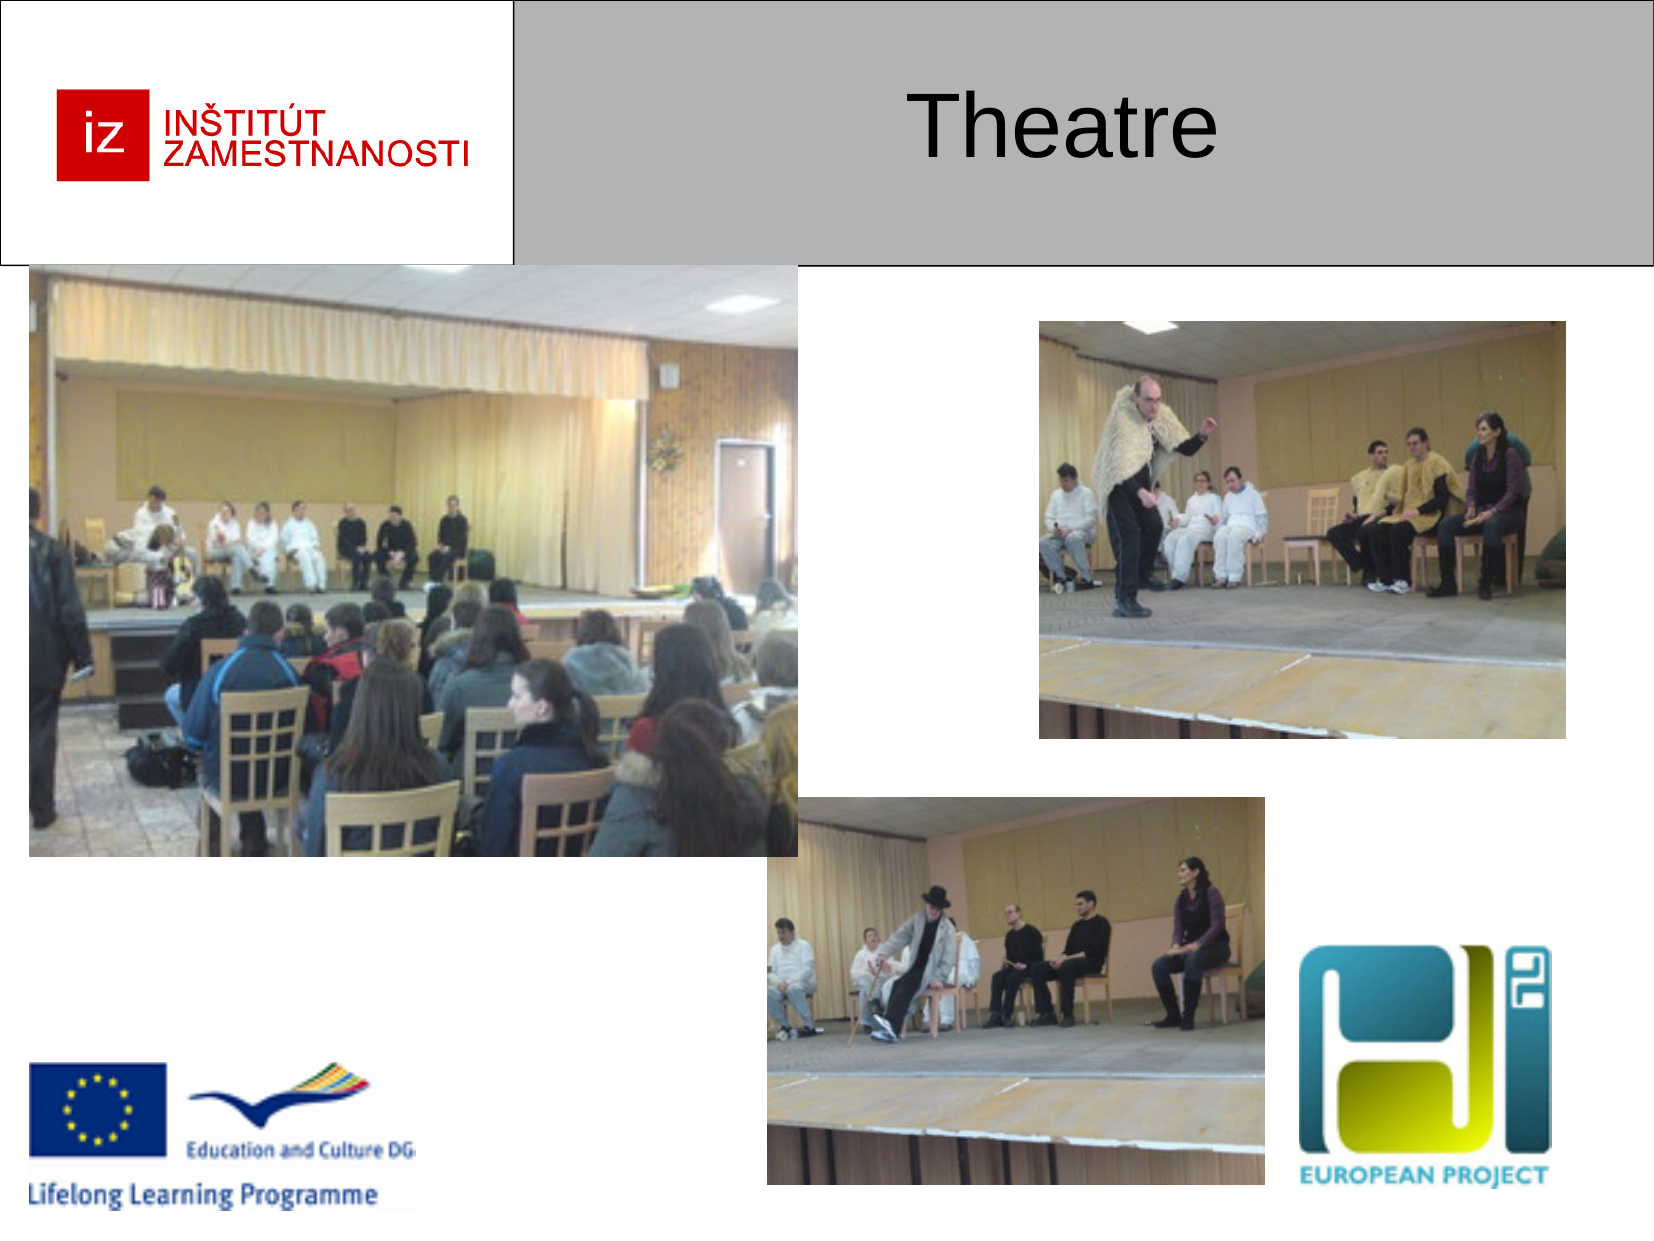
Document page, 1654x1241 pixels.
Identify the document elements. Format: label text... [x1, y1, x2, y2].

picture [5, 8, 512, 257]
picture [29, 265, 1265, 1185]
picture [29, 1062, 416, 1211]
picture [1039, 321, 1566, 739]
picture [1299, 944, 1552, 1189]
title Theatre [561, 37, 1565, 229]
